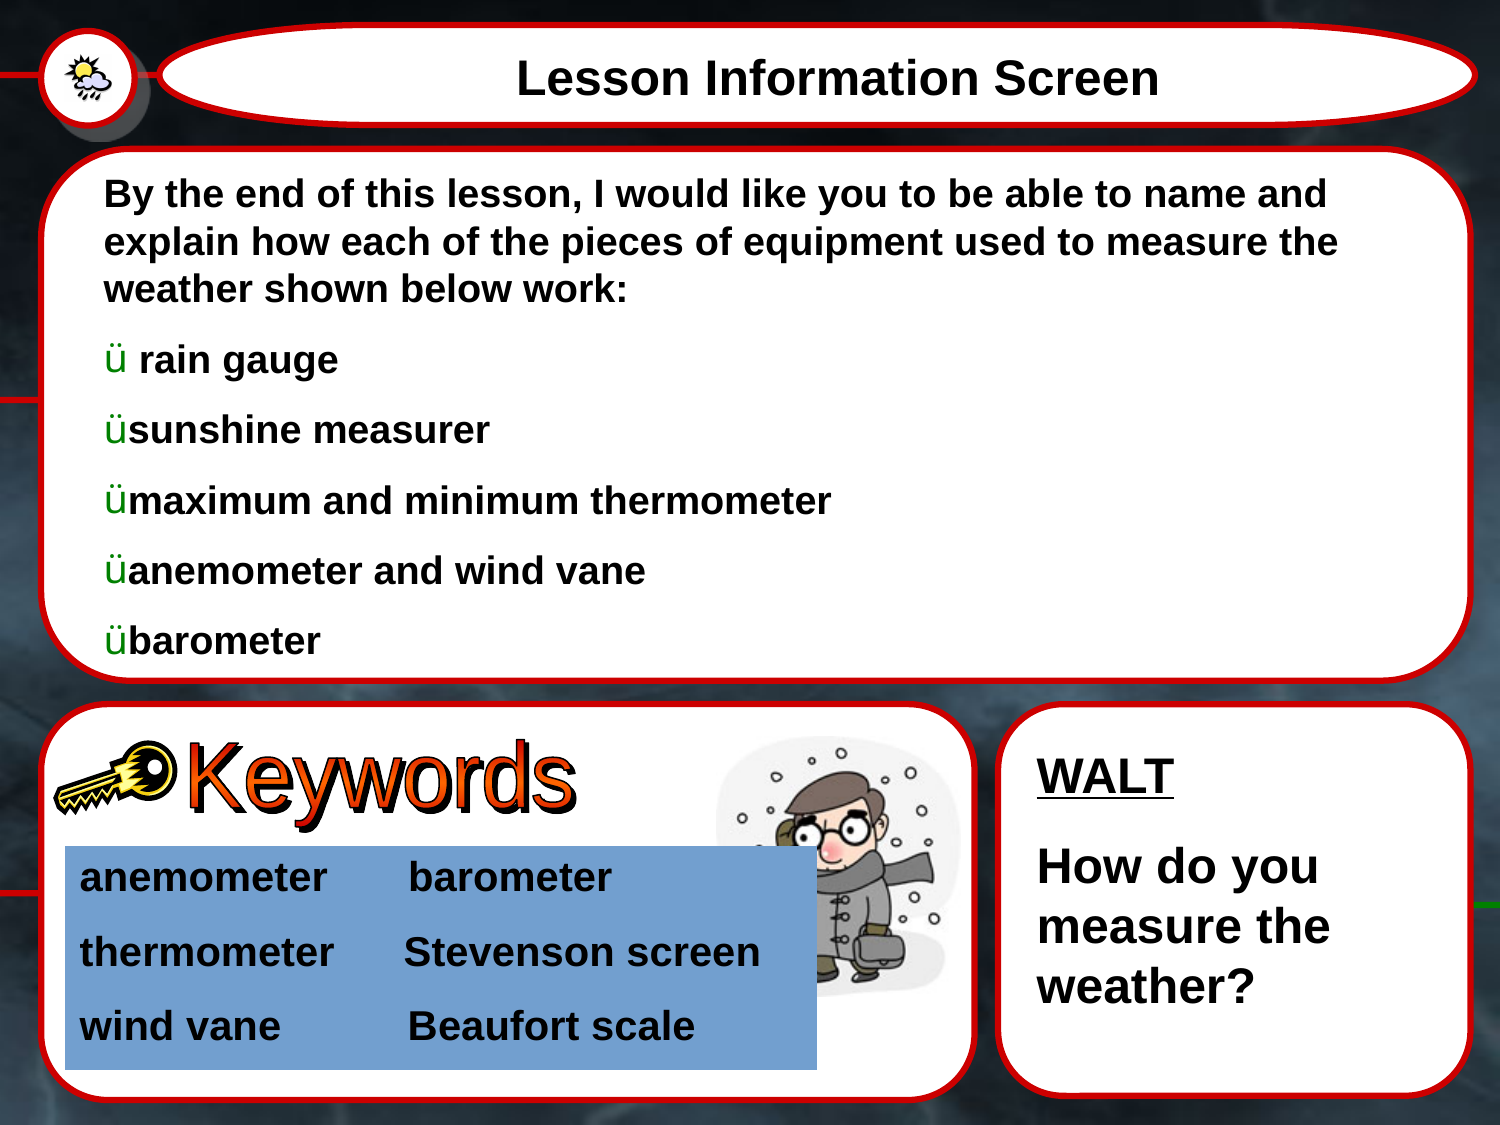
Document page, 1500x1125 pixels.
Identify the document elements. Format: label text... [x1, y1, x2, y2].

text_box [159, 24, 1475, 125]
text_box [41, 30, 135, 126]
text_box Keywords [457, 757, 480, 808]
text_box By the end of this lesson, I would like you to be able to name and explain how each of the pieces of equipment used to measure the weather shown below work: rain gauge sunshine measurer maximum and minimum thermometer anemometer and wind vane barometer [88, 160, 1471, 680]
picture [64, 54, 112, 102]
text_box Keywords [484, 739, 525, 809]
table_header anemometer barometer [65, 846, 817, 921]
table_cell wind vane Beaufort scale [65, 996, 817, 1070]
text_box Keywords [190, 743, 242, 808]
picture [53, 739, 179, 817]
picture [716, 736, 961, 997]
text_box Lesson Information Screen [289, 37, 1388, 113]
text_box Keywords [292, 758, 402, 828]
text_box Keywords [405, 757, 448, 809]
text_box [998, 704, 1471, 1096]
text_box [41, 148, 1425, 671]
table_cell thermometer Stevenson screen [65, 921, 817, 996]
text_box WALT How do you measure the weather? [1021, 736, 1459, 1025]
text_box Keywords [532, 757, 572, 809]
text_box [41, 704, 975, 1101]
text_box Keywords [246, 757, 289, 809]
